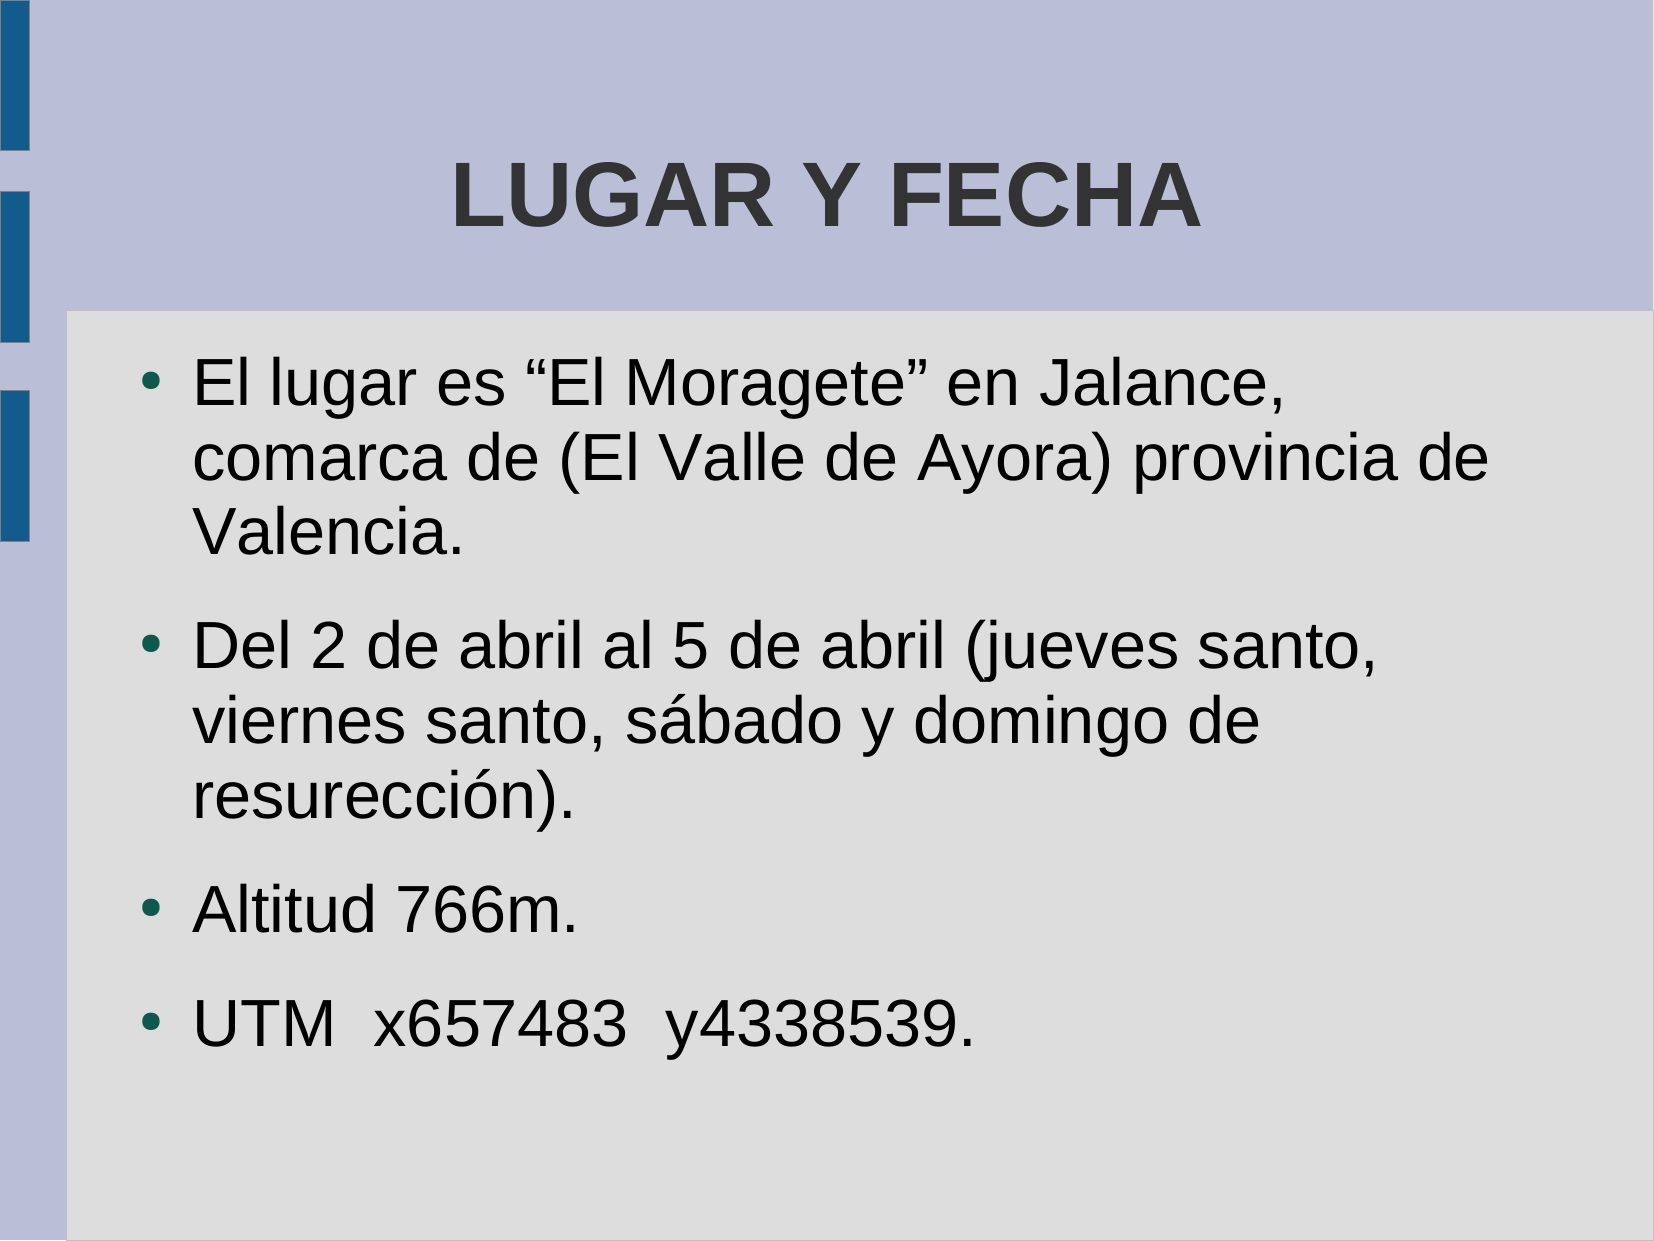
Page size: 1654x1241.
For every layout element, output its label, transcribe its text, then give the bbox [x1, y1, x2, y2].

title LUGAR Y FECHA [121, 91, 1534, 299]
list El lugar es “El Moragete” en Jalance, comarca de (El Valle de Ayora) provincia de Valencia. Del 2 de abril al 5 de abril (jueves santo, viernes santo, sábado y domingo de resurección). Altitud 766m. UTM x657483 y4338539. [121, 344, 1534, 1241]
